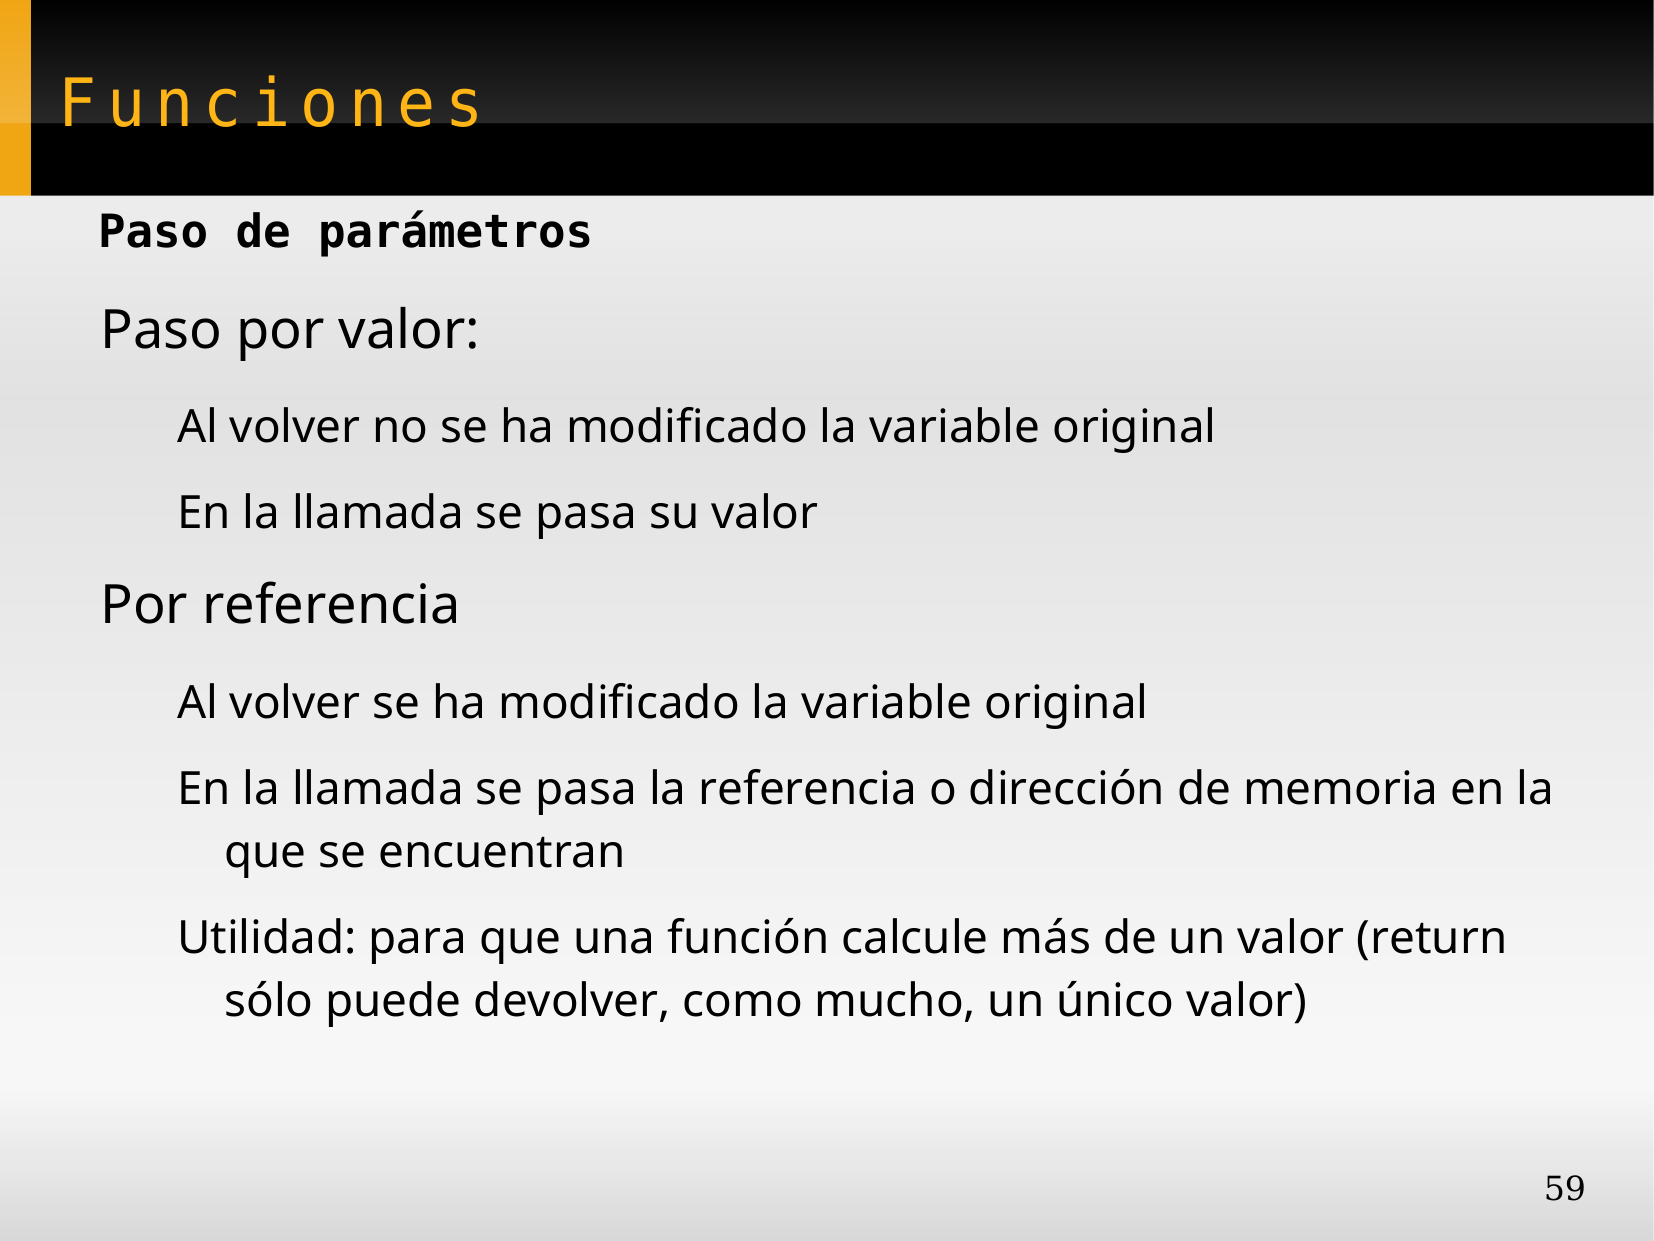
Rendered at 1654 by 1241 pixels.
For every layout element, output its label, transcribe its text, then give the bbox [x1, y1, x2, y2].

text_box Paso de parámetros [83, 197, 608, 266]
title Funciones [59, 29, 1595, 178]
picture [0, 0, 1654, 1241]
list Paso por valor: Al volver no se ha modificado la variable original En la llamada se pasa su valor Por referencia Al volver se ha modificado la variable original En la llamada se pasa la referencia o dirección de memoria en la que se encuentran Utilidad: para que una función calcule más de un valor (return sólo puede devolver, como mucho, un único valor) [82, 290, 1571, 1109]
